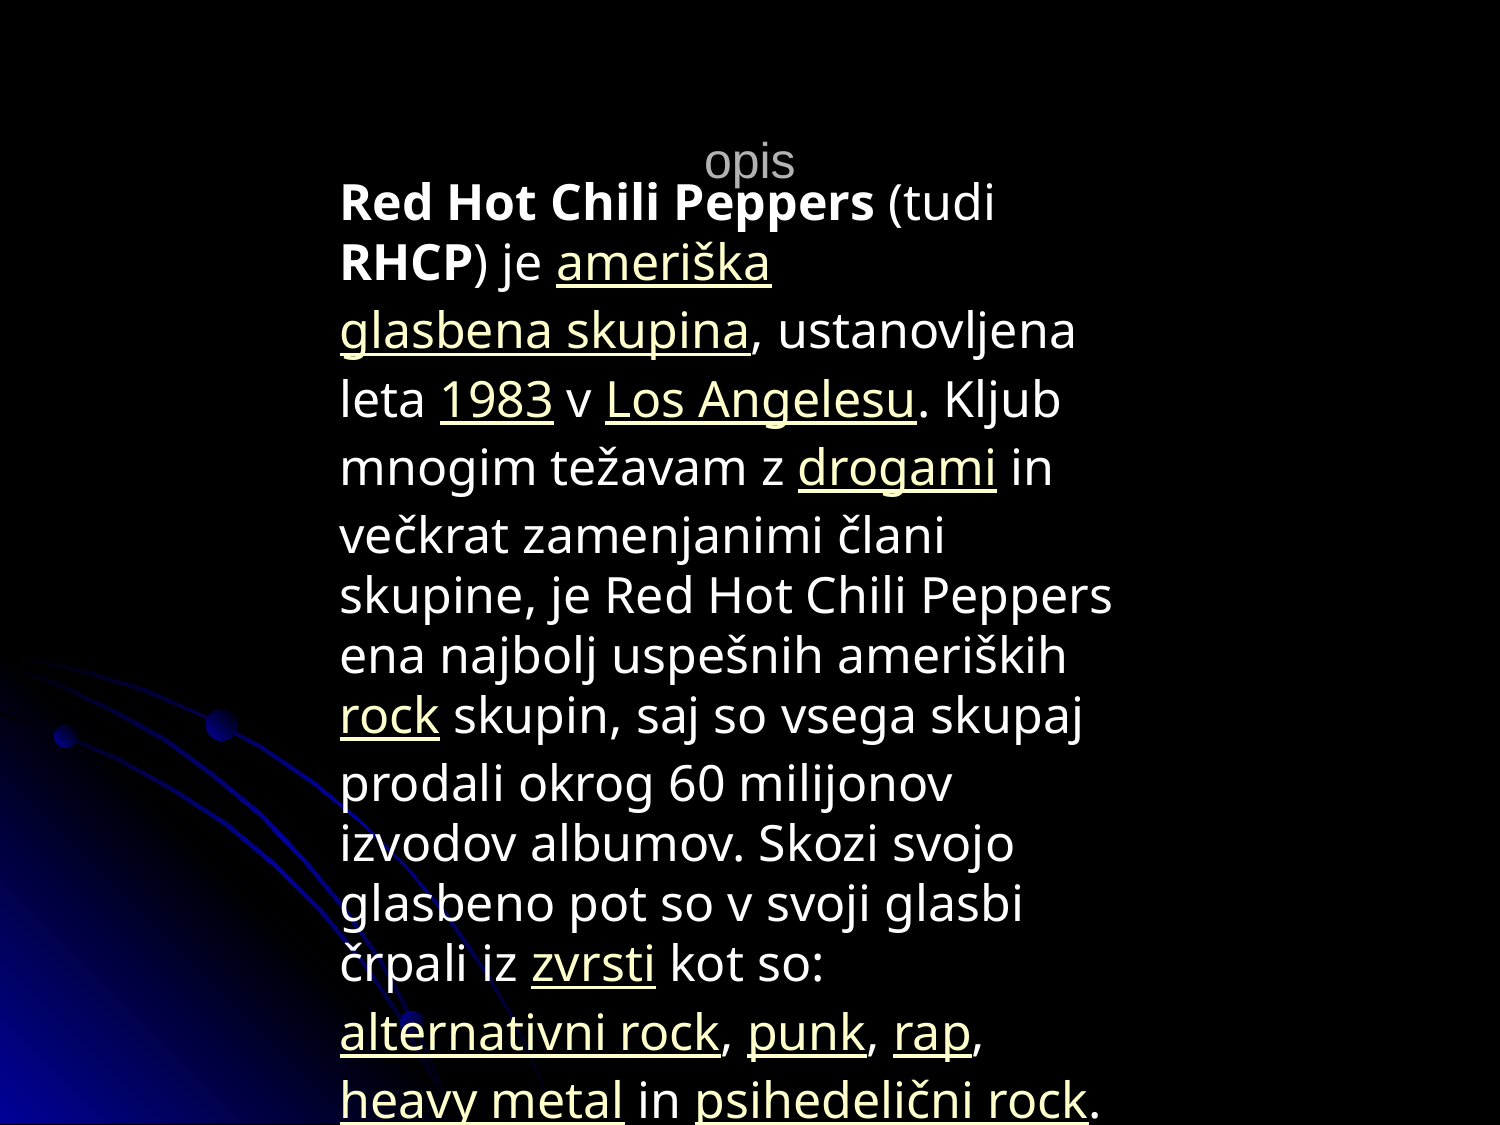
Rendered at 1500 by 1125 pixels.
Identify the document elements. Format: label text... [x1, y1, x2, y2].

title opis [75, 45, 1425, 233]
text_box Red Hot Chili Peppers (tudi RHCP) je ameriška glasbena skupina, ustanovljena leta 1983 v Los Angelesu. Kljub mnogim težavam z drogami in večkrat zamenjanimi člani skupine, je Red Hot Chili Peppers ena najbolj uspešnih ameriških rock skupin, saj so vsega skupaj prodali okrog 60 milijonov izvodov albumov. Skozi svojo glasbeno pot so v svoji glasbi črpali iz zvrsti kot so: alternativni rock, punk, rap, heavy metal in psihedelični rock. [324, 163, 1152, 1125]
